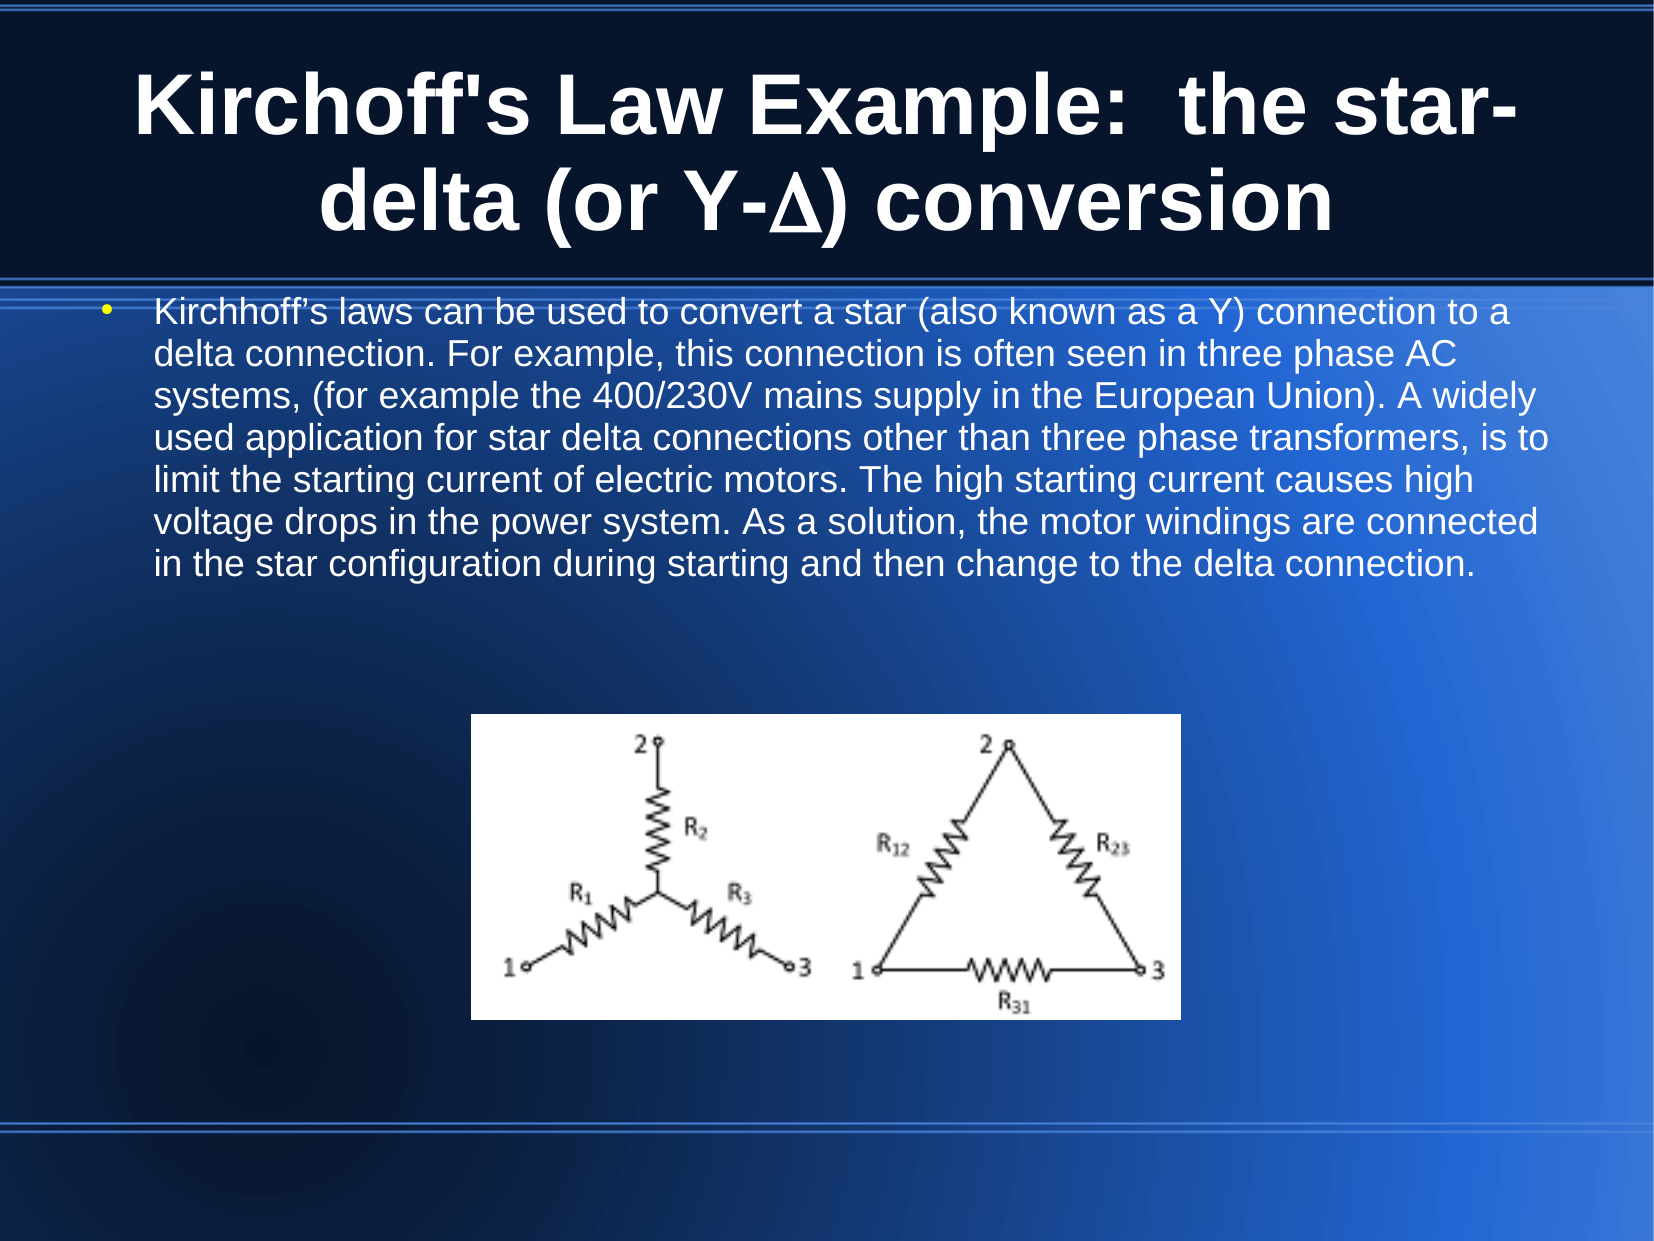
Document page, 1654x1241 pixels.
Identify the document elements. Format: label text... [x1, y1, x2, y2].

list Kirchhoff’s laws can be used to convert a star (also known as a Y) connection to a delta connection. For example, this connection is often seen in three phase AC systems, (for example the 400/230V mains supply in the European Union). A widely used application for star delta connections other than three phase transformers, is to limit the starting current of electric motors. The high starting current causes high voltage drops in the power system. As a solution, the motor windings are connected in the star configuration during starting and then change to the delta connection. [82, 290, 1571, 1109]
title Kirchoff's Law Example: the star-delta (or Y-D) conversion [82, 45, 1571, 261]
picture [0, 0, 1654, 1241]
